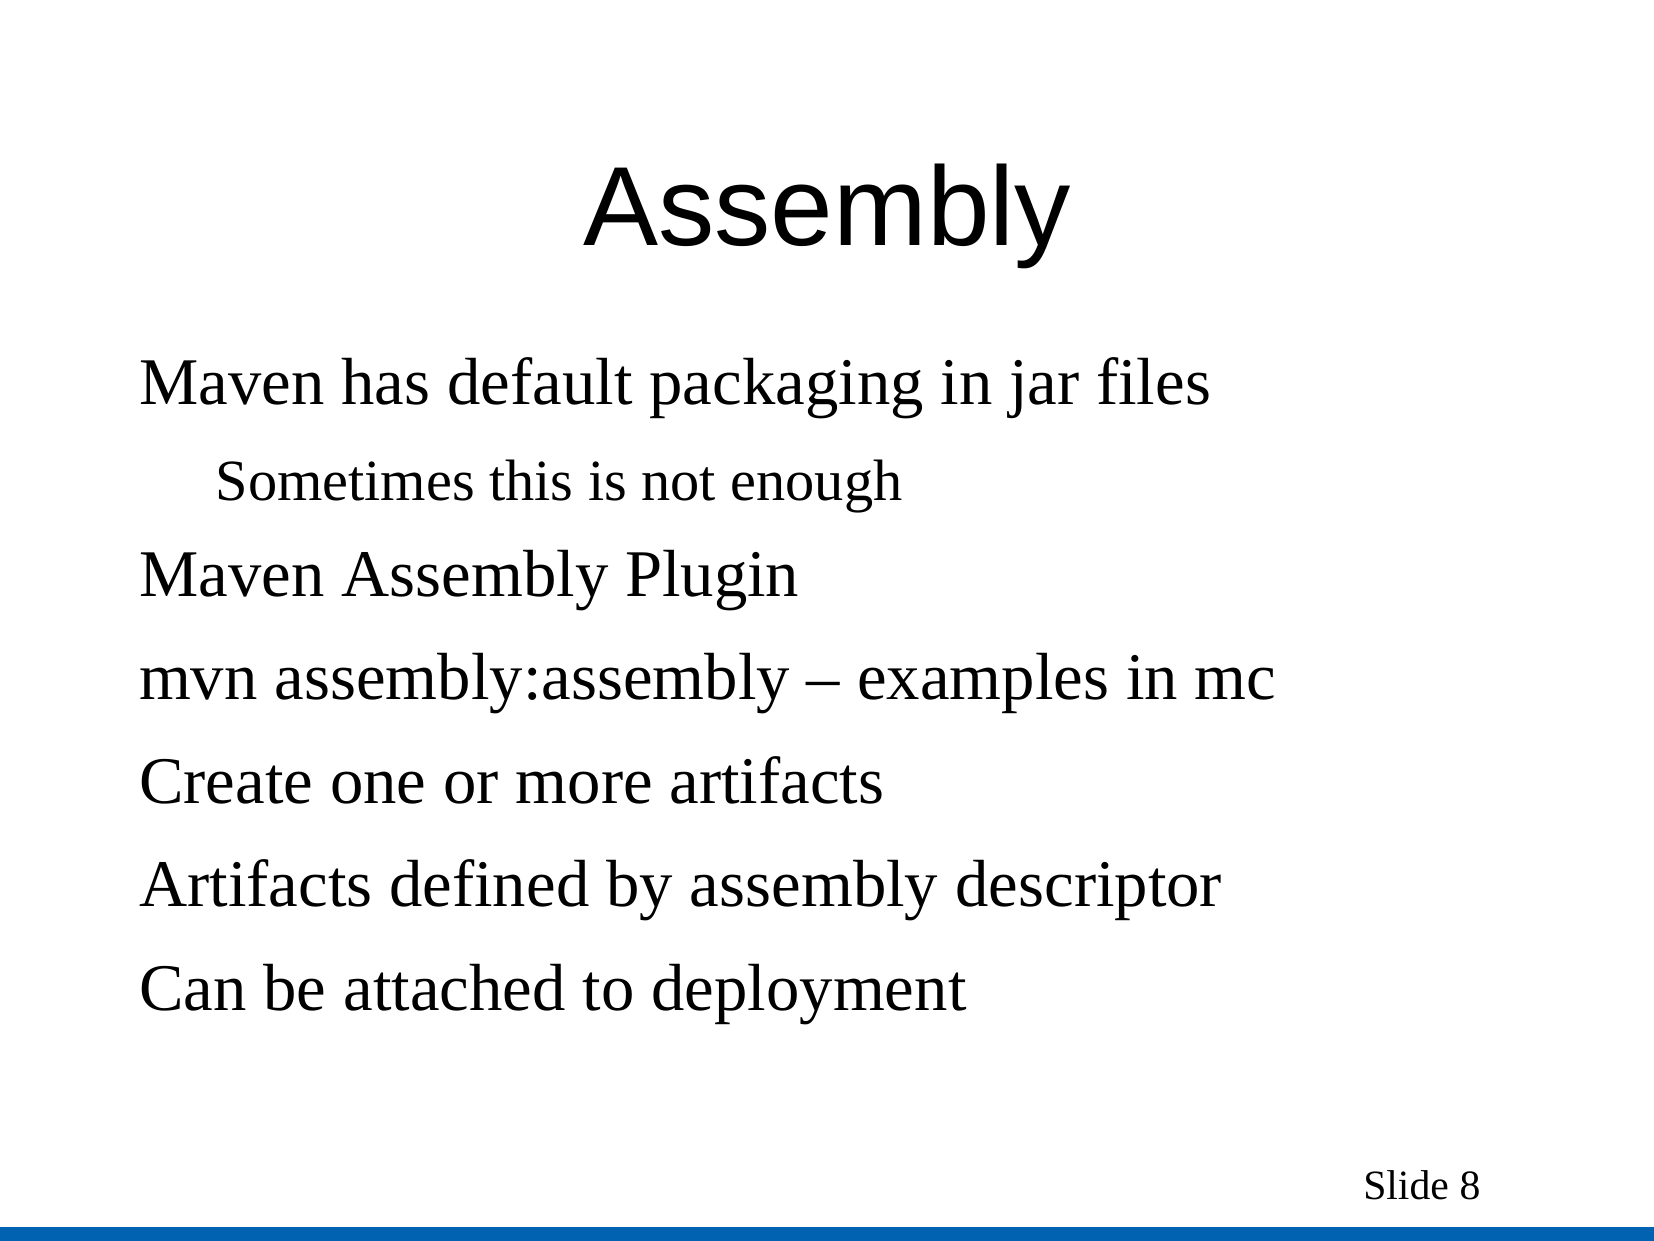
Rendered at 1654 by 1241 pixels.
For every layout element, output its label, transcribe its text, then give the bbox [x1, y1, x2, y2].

title Assembly [121, 102, 1533, 311]
list Maven has default packaging in jar files Sometimes this is not enough Maven Assembly Plugin mvn assembly:assembly – examples in mc Create one or more artifacts Artifacts defined by assembly descriptor Can be attached to deployment [121, 344, 1533, 1152]
